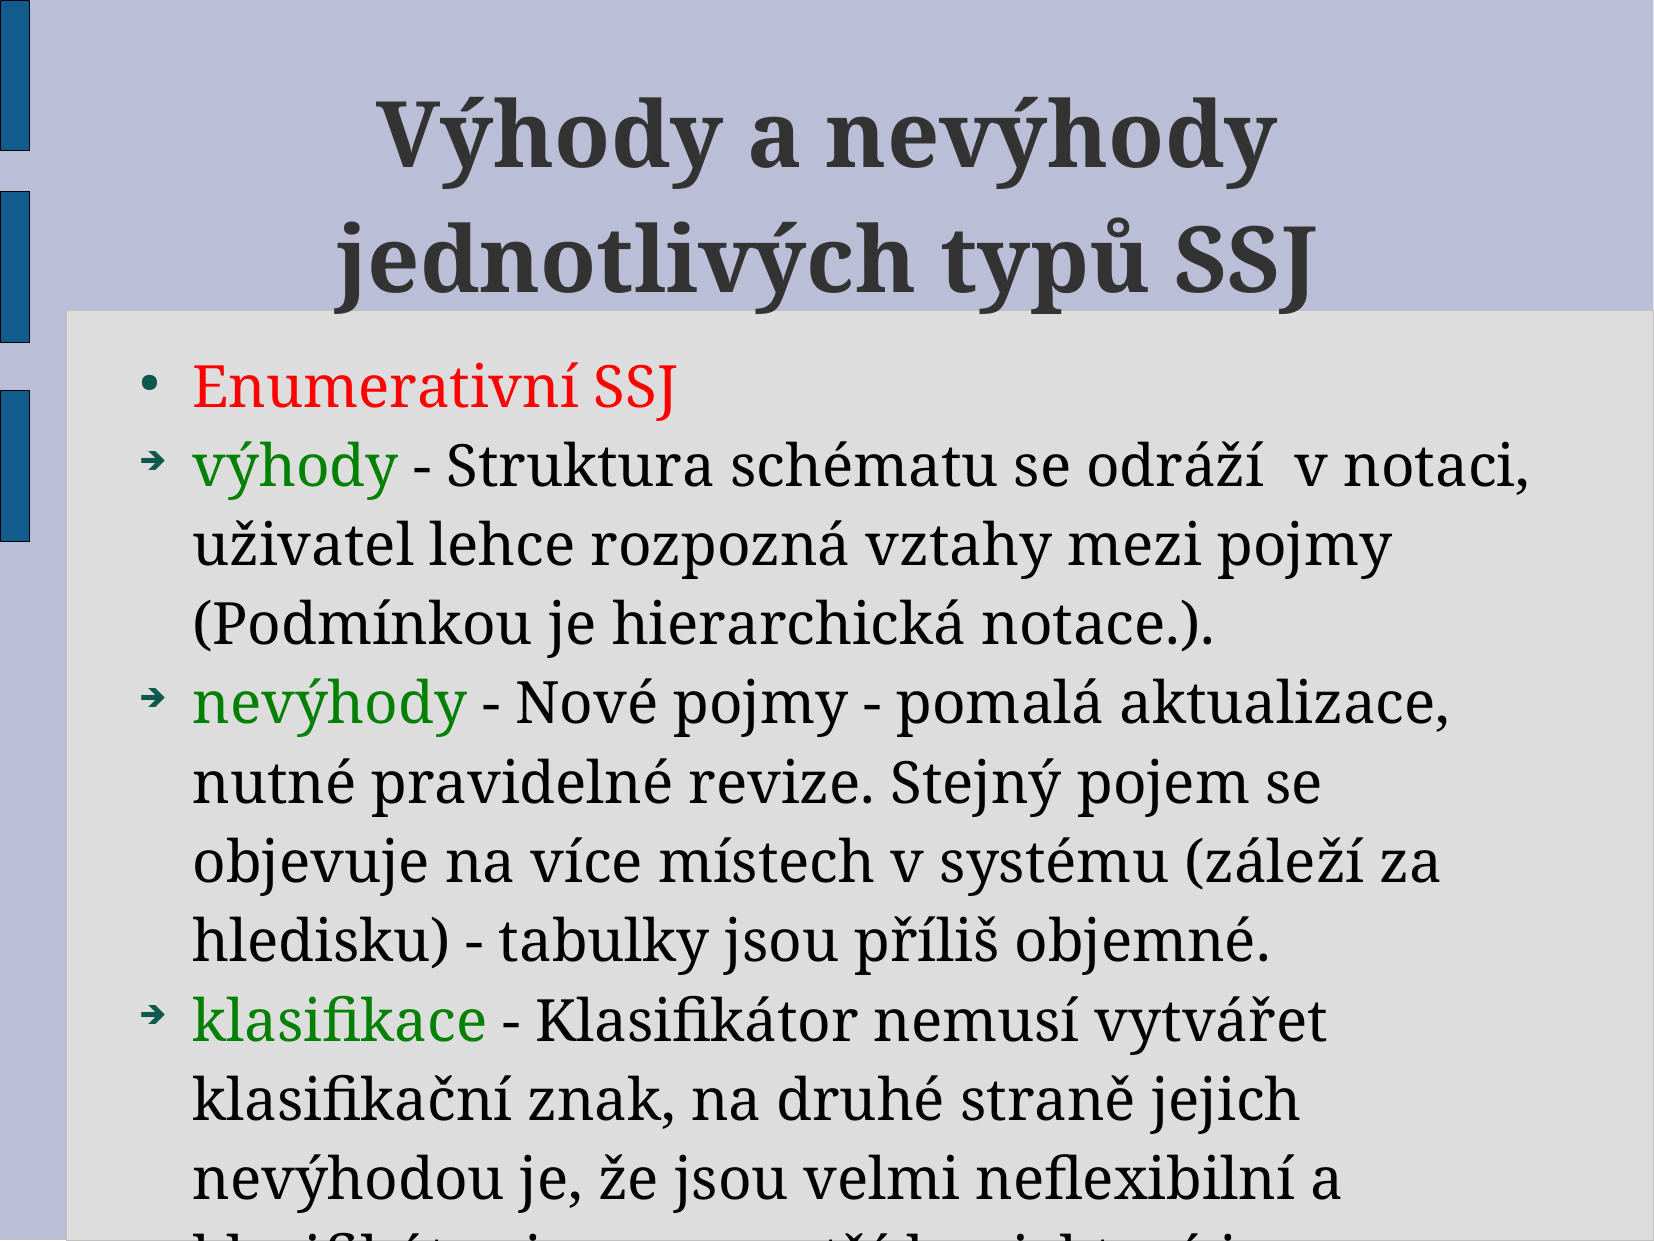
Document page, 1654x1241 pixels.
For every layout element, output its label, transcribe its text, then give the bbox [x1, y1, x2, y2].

list Enumerativní SSJ výhody - Struktura schématu se odráží v notaci, uživatel lehce rozpozná vztahy mezi pojmy (Podmínkou je hierarchická notace.). nevýhody - Nové pojmy - pomalá aktualizace, nutné pravidelné revize. Stejný pojem se objevuje na více místech v systému (záleží za hledisku) - tabulky jsou příliš objemné. klasifikace - Klasifikátor nemusí vytvářet klasifikační znak, na druhé straně jejich nevýhodou je, že jsou velmi neflexibilní a klasifikátor je omezen třídami, které jsou vyjmenovány. (Chowdhury, 2007, s. 76 - 77) [121, 344, 1534, 1194]
title Výhody a nevýhody jednotlivých typů SSJ [121, 90, 1534, 299]
